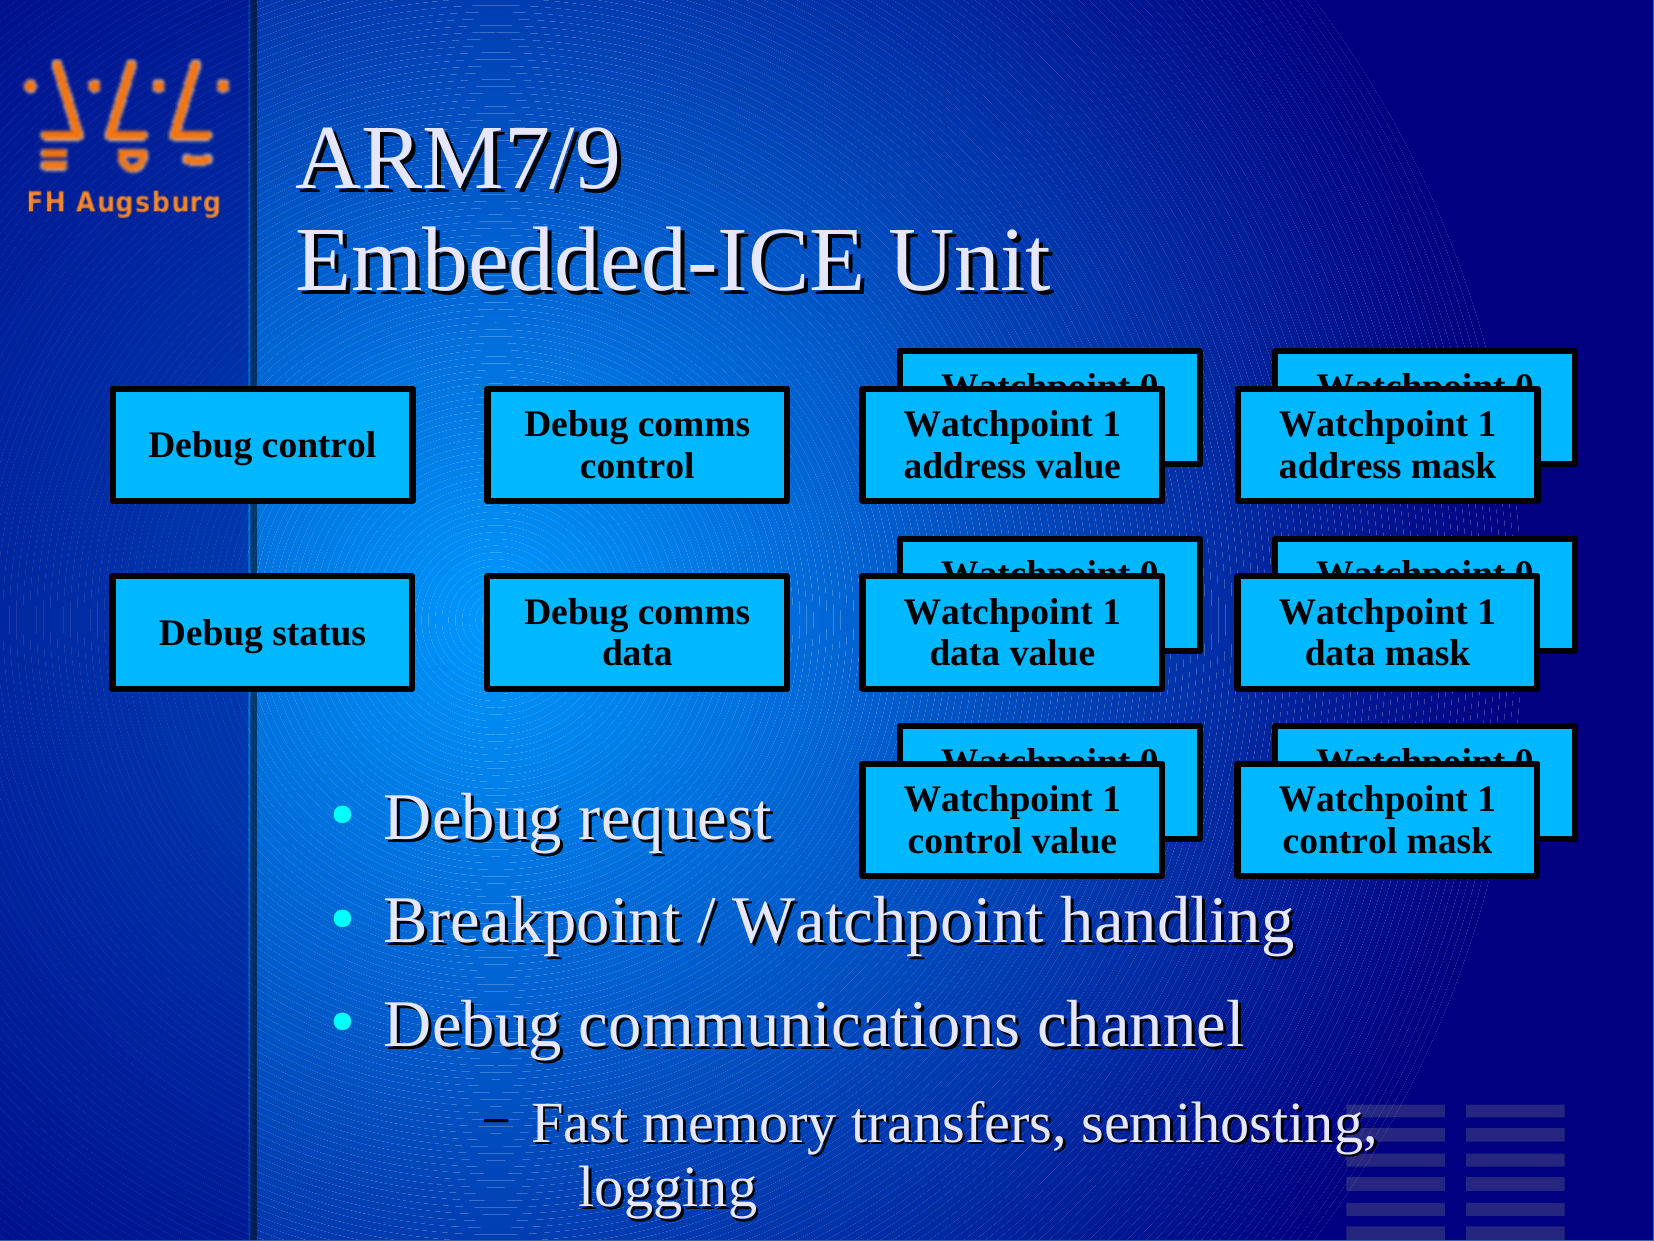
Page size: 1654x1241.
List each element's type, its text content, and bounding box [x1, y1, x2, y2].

text_box Debug comms data [487, 576, 788, 689]
text_box Debug comms control [487, 388, 788, 502]
text_box Watchpoint 1 data value [862, 576, 1163, 689]
text_box Watchpoint 0 control value [900, 726, 1200, 839]
picture [14, 58, 237, 227]
title ARM7/9 Embedded-ICE Unit [295, 97, 1533, 320]
text_box Watchpoint 1 control value [862, 763, 1163, 877]
text_box Watchpoint 1 data mask [1237, 576, 1538, 689]
text_box Debug status [112, 576, 413, 689]
text_box Watchpoint 1 control mask [1237, 763, 1538, 877]
text_box Watchpoint 0 address mask [1275, 351, 1576, 464]
text_box Watchpoint 0 data mask [1275, 538, 1575, 652]
text_box Watchpoint 1 address mask [1237, 388, 1538, 502]
list Debug request Breakpoint / Watchpoint handling Debug communications channel Fast memory transfers, semihosting, logging [295, 779, 1533, 1182]
text_box Watchpoint 0 address value [900, 351, 1200, 464]
text_box Watchpoint 0 data value [900, 538, 1200, 652]
text_box Debug control [112, 388, 413, 502]
text_box Watchpoint 1 address value [862, 388, 1163, 502]
text_box Watchpoint 0 control mask [1275, 726, 1575, 839]
